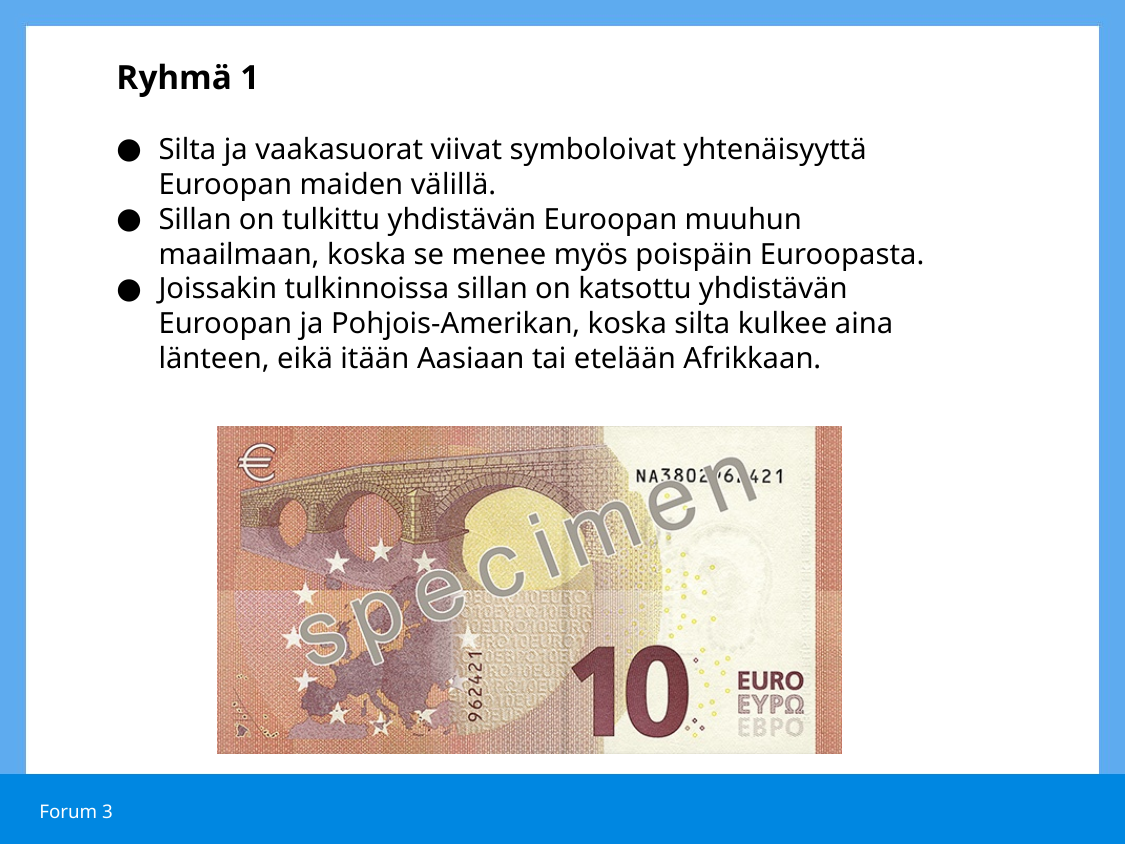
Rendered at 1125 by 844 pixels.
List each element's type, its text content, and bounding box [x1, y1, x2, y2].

list Ryhmä 1 Silta ja vaakasuorat viivat symboloivat yhtenäisyyttä Euroopan maiden välillä. Sillan on tulkittu yhdistävän Euroopan muuhun maailmaan, koska se menee myös poispäin Euroopasta. Joissakin tulkinnoissa sillan on katsottu yhdistävän Euroopan ja Pohjois-Amerikan, koska silta kulkee aina länteen, eikä itään Aasiaan tai etelään Afrikkaan. [91, 45, 969, 406]
picture [0, 0, 1125, 844]
